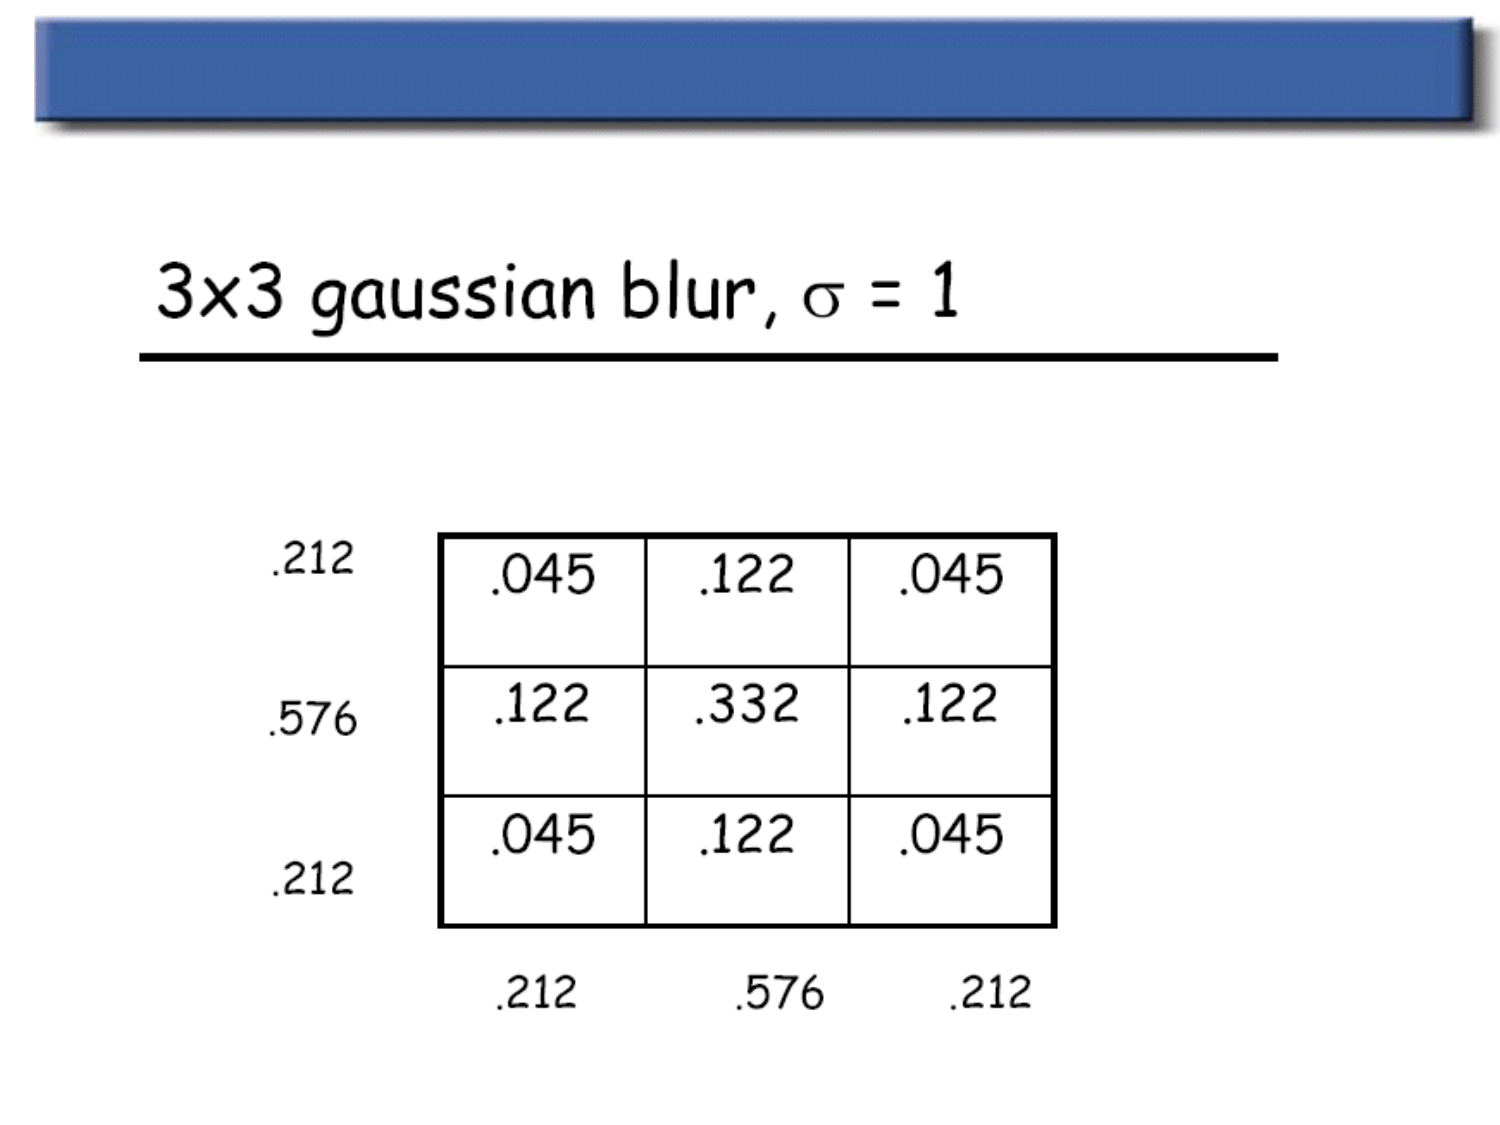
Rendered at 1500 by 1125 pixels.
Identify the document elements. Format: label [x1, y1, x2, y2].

picture [33, 14, 1500, 141]
picture [88, 231, 1344, 1060]
